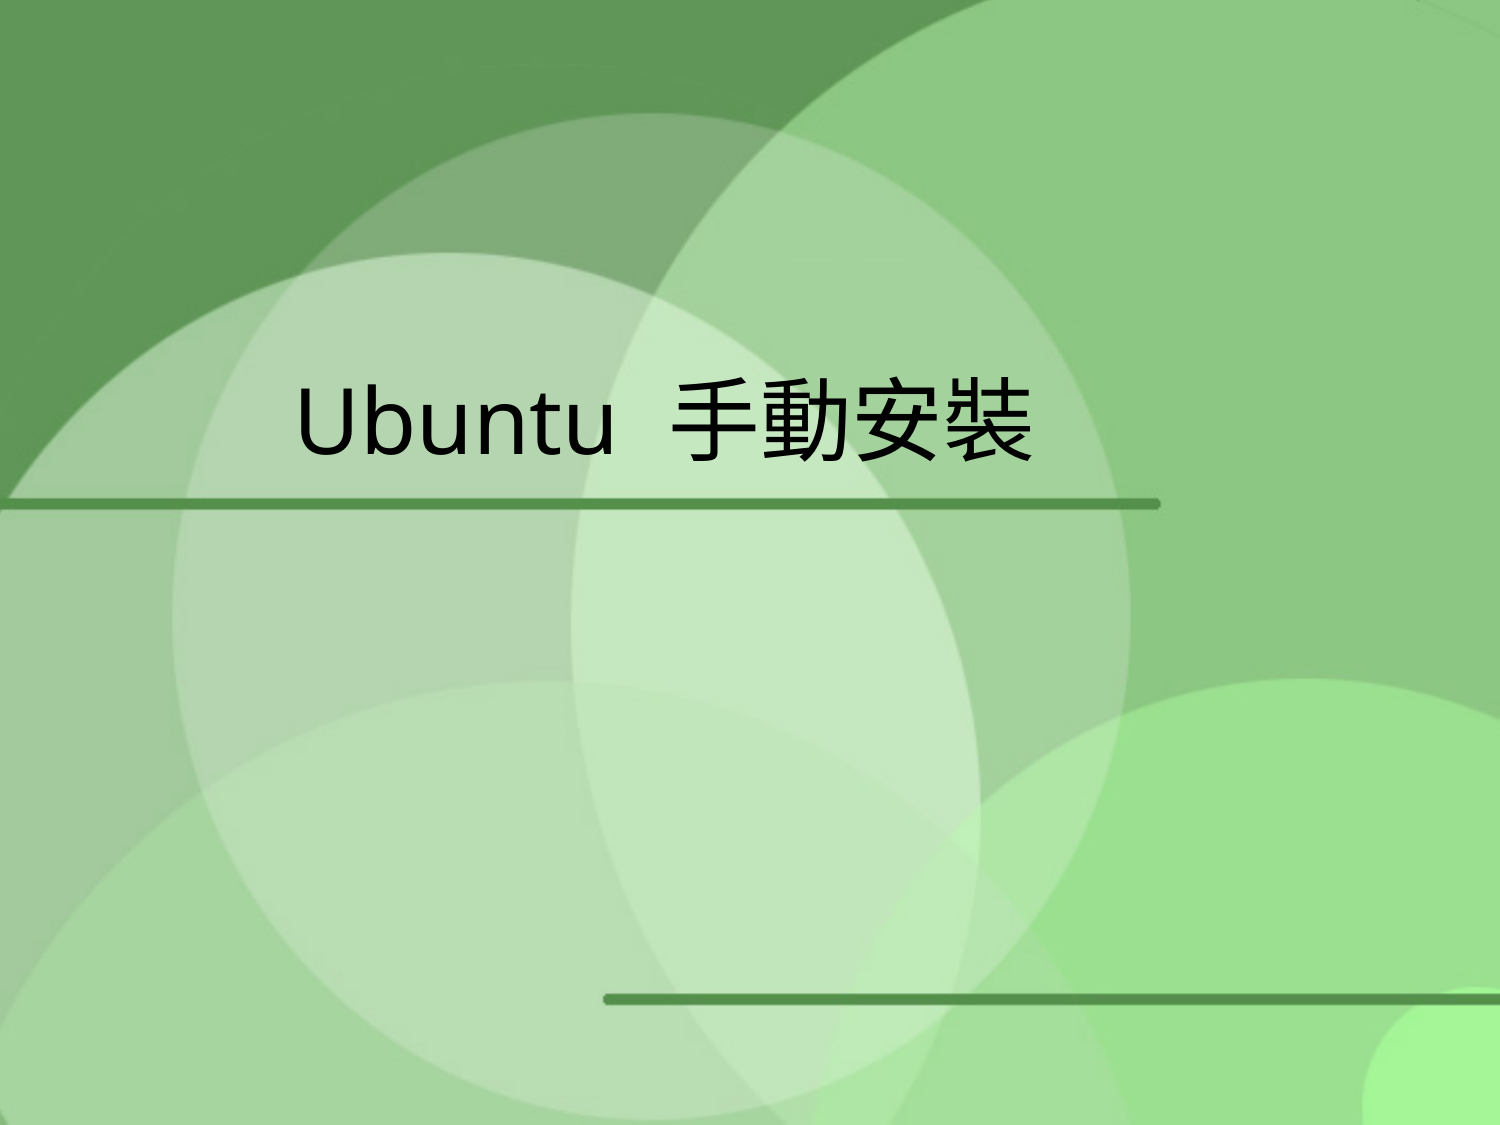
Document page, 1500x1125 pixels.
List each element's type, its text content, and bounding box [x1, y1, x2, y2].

title Ubuntu 手動安裝 [150, 321, 1179, 509]
picture [0, 0, 1500, 1125]
